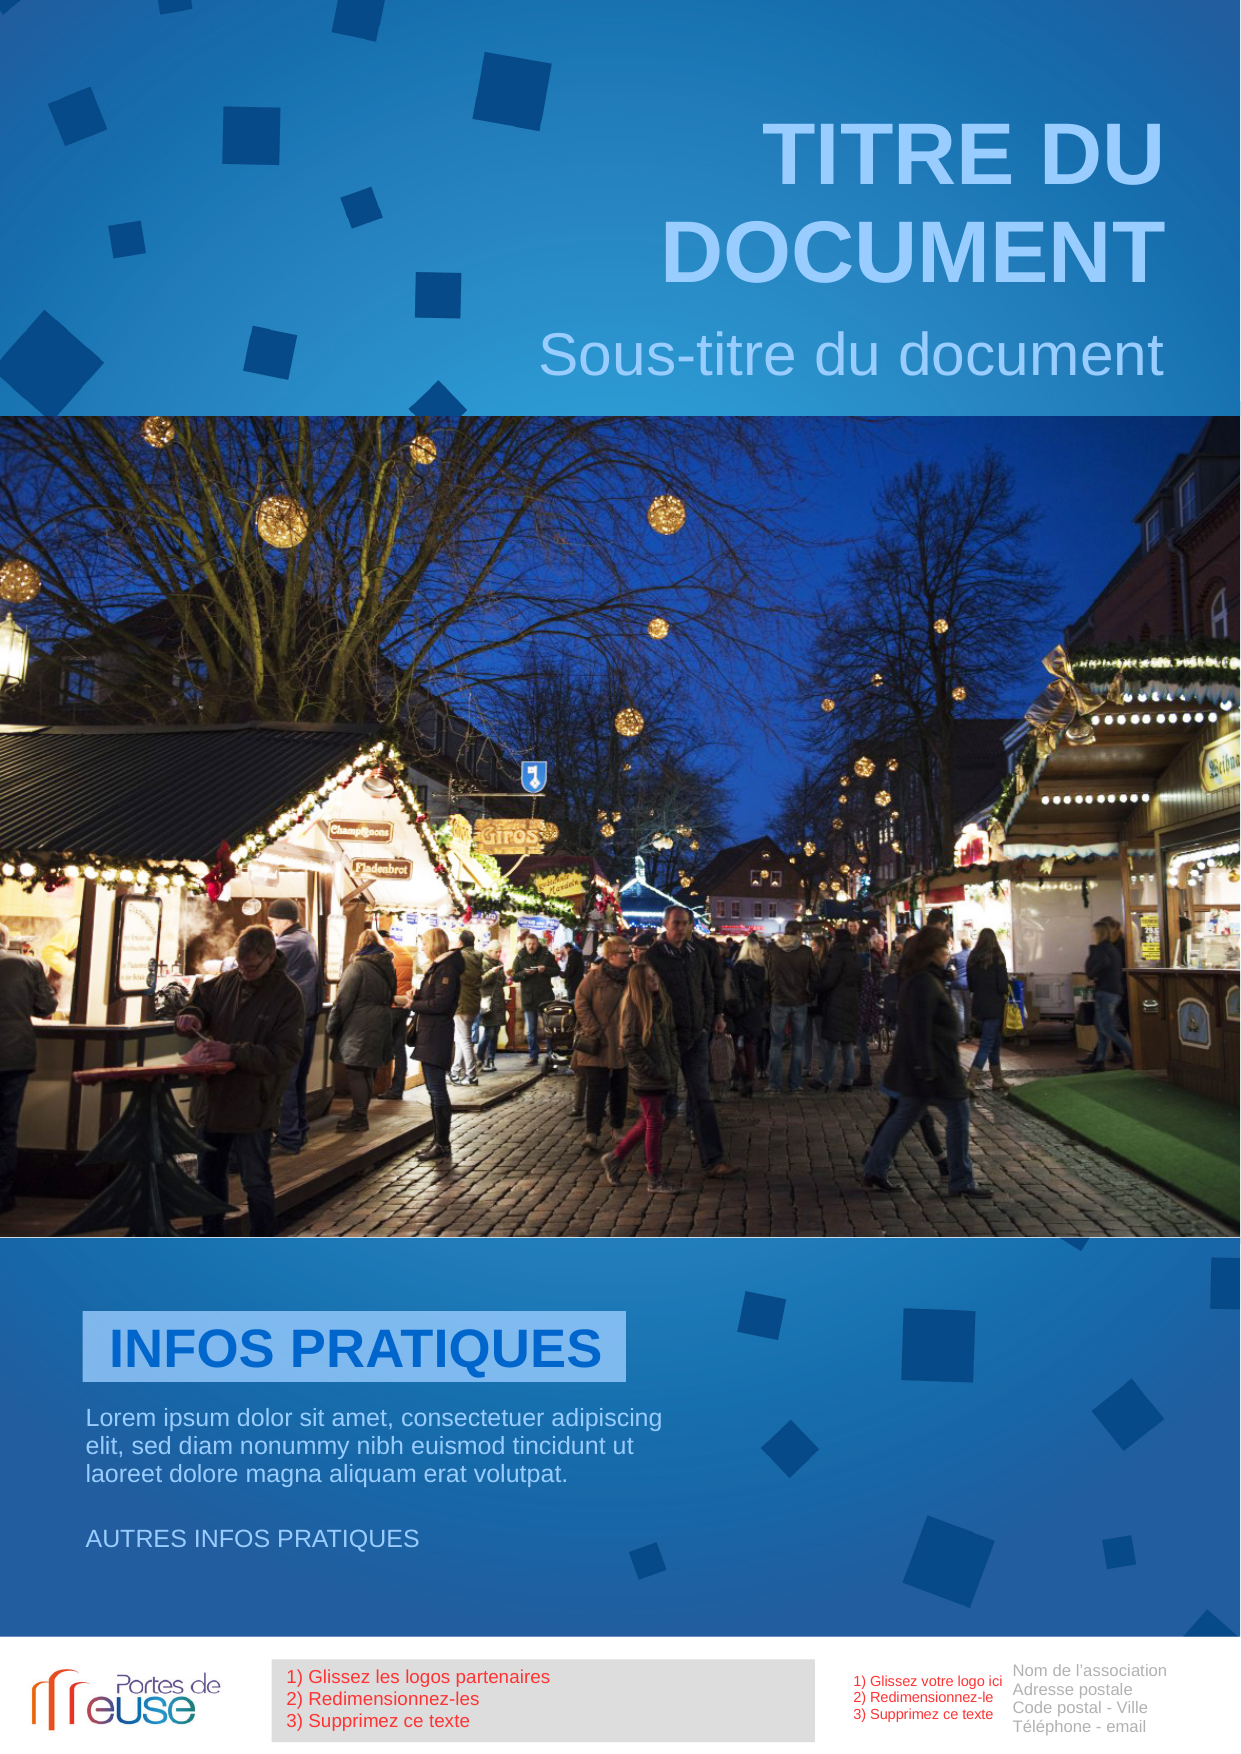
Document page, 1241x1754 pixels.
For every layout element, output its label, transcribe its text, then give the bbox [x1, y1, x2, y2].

text_box Sous-titre du document [348, 312, 1180, 407]
text_box Nom de l’association Adresse postale Code postal - Ville Téléphone - email [998, 1653, 1199, 1743]
text_box Lorem ipsum dolor sit amet, consectetuer adipiscing elit, sed diam nonummy nibh euismod tincidunt ut laoreet dolore magna aliquam erat volutpat. [70, 1396, 686, 1495]
picture [0, 0, 1241, 1754]
text_box [271, 1659, 815, 1743]
text_box TITRE DU DOCUMENT [484, 44, 1181, 309]
text_box 1) Glissez les logos partenaires 2) Redimensionnez-les 3) Supprimez ce texte [271, 1659, 564, 1739]
text_box [82, 1311, 94, 1382]
text_box INFOS PRATIQUES [94, 1311, 631, 1396]
text_box AUTRES INFOS PRATIQUES [70, 1517, 437, 1564]
text_box 1) Glissez votre logo ici 2) Redimensionnez-le 3) Supprimez ce texte [838, 1665, 1019, 1748]
